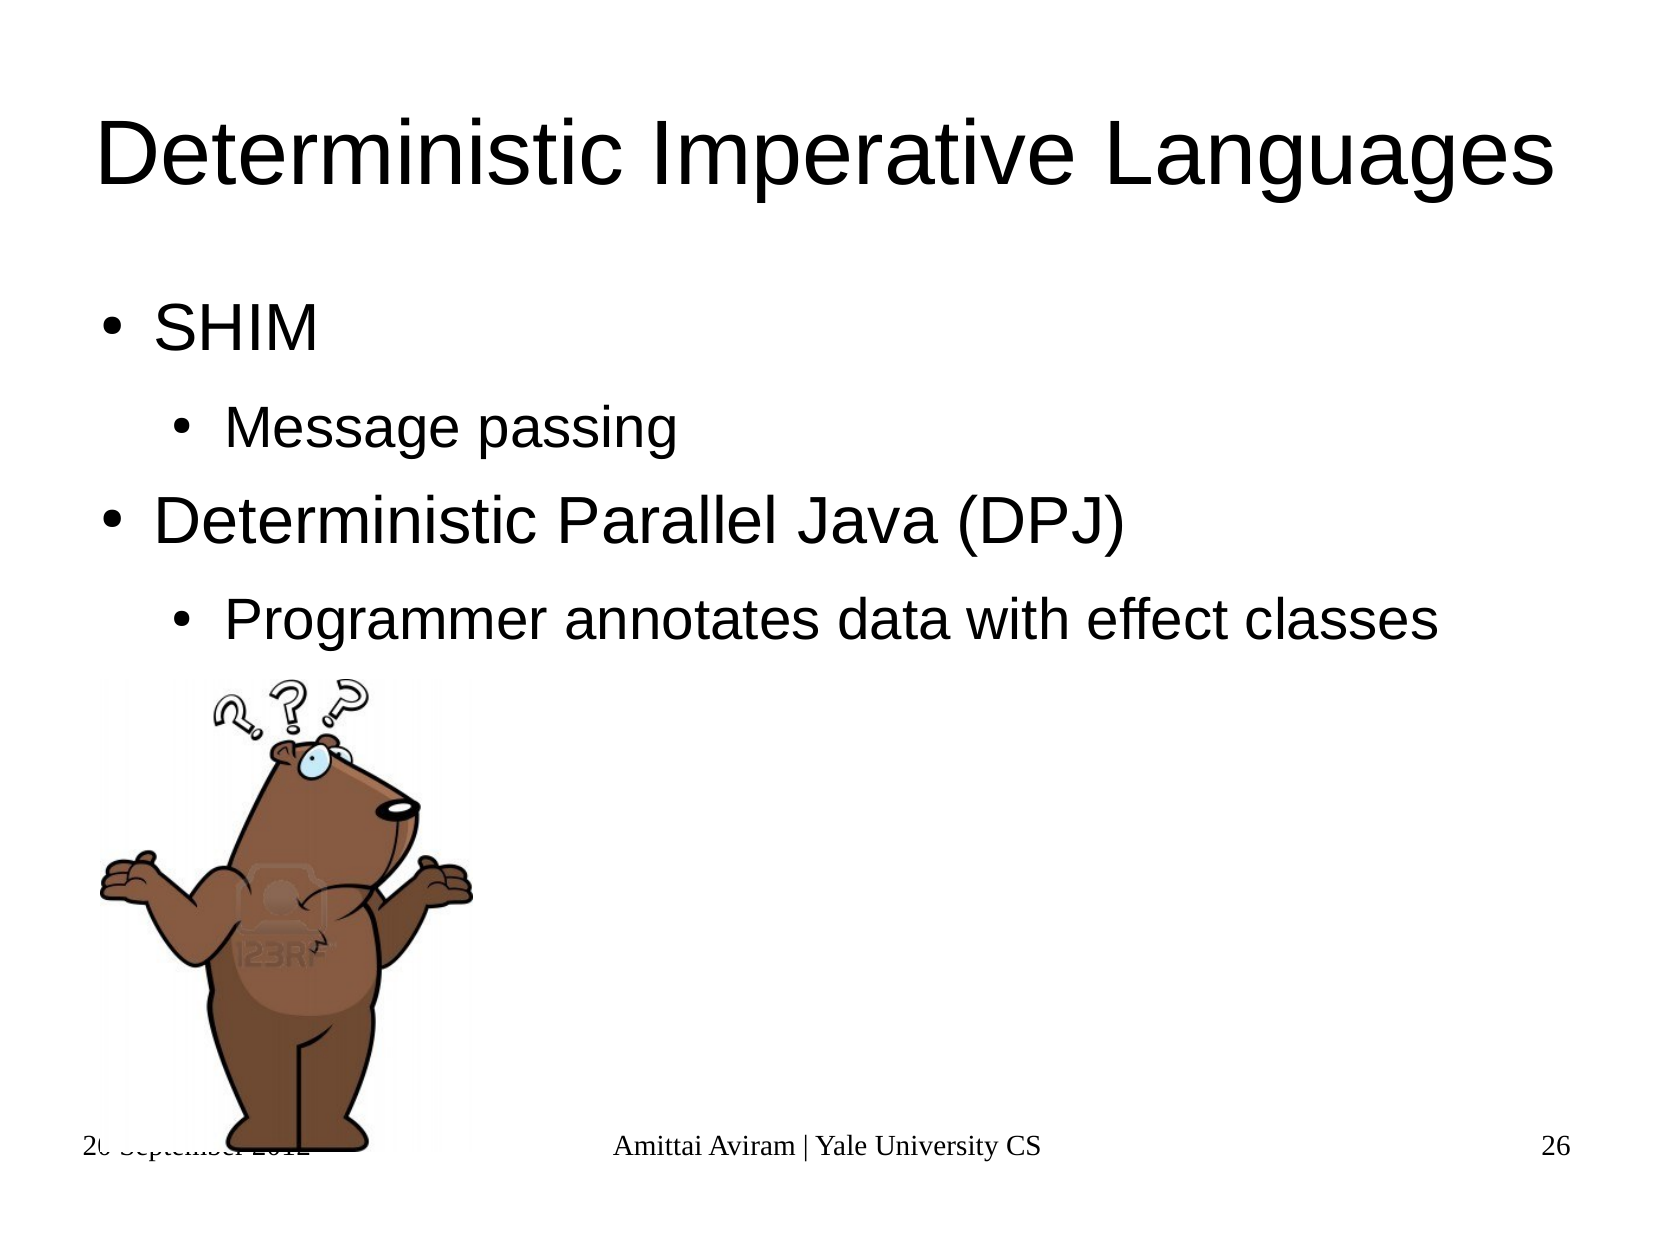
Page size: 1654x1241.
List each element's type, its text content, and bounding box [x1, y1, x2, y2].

list SHIM Message passing Deterministic Parallel Java (DPJ) Programmer annotates data with effect classes [82, 290, 1571, 1109]
title Deterministic Imperative Languages [82, 49, 1571, 257]
picture [100, 679, 473, 1152]
